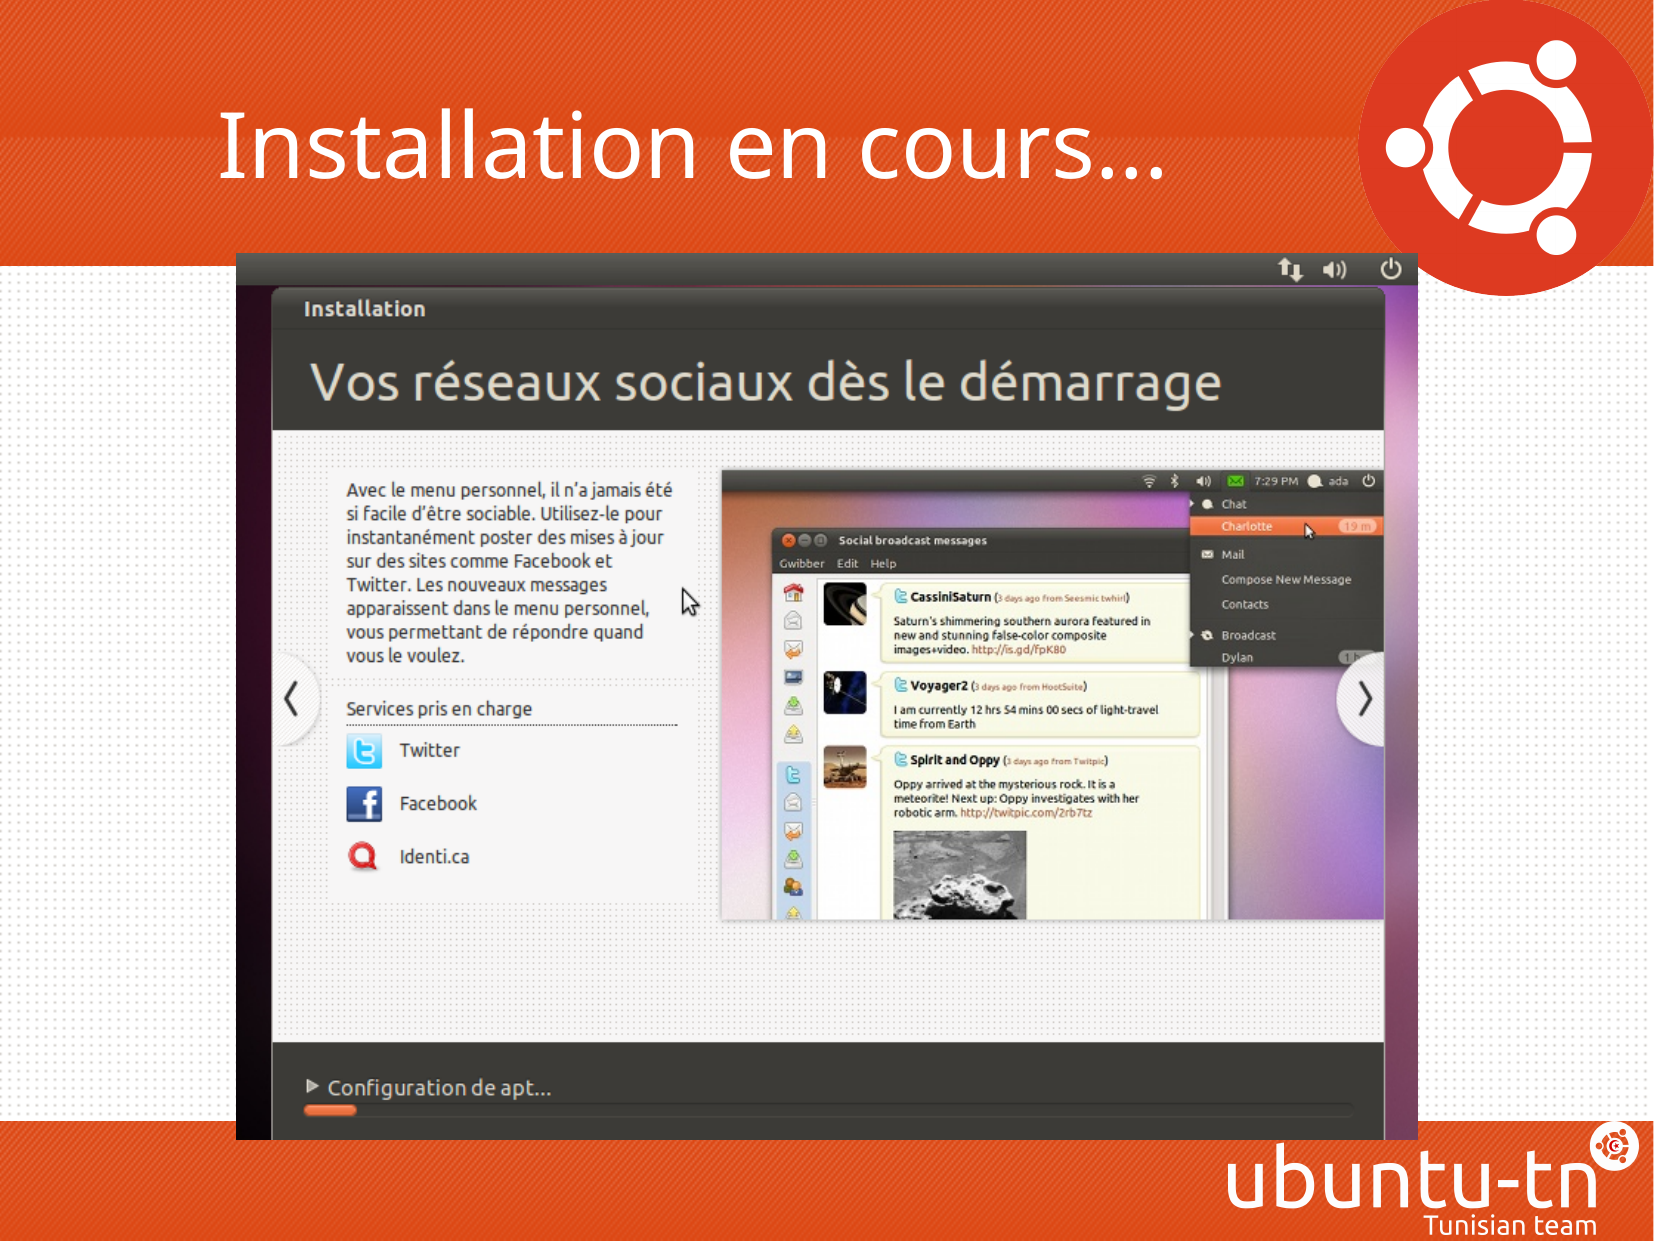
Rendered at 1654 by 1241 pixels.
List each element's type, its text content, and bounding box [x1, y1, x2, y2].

title Installation en cours... [29, 36, 1359, 250]
picture [0, 0, 1654, 1241]
